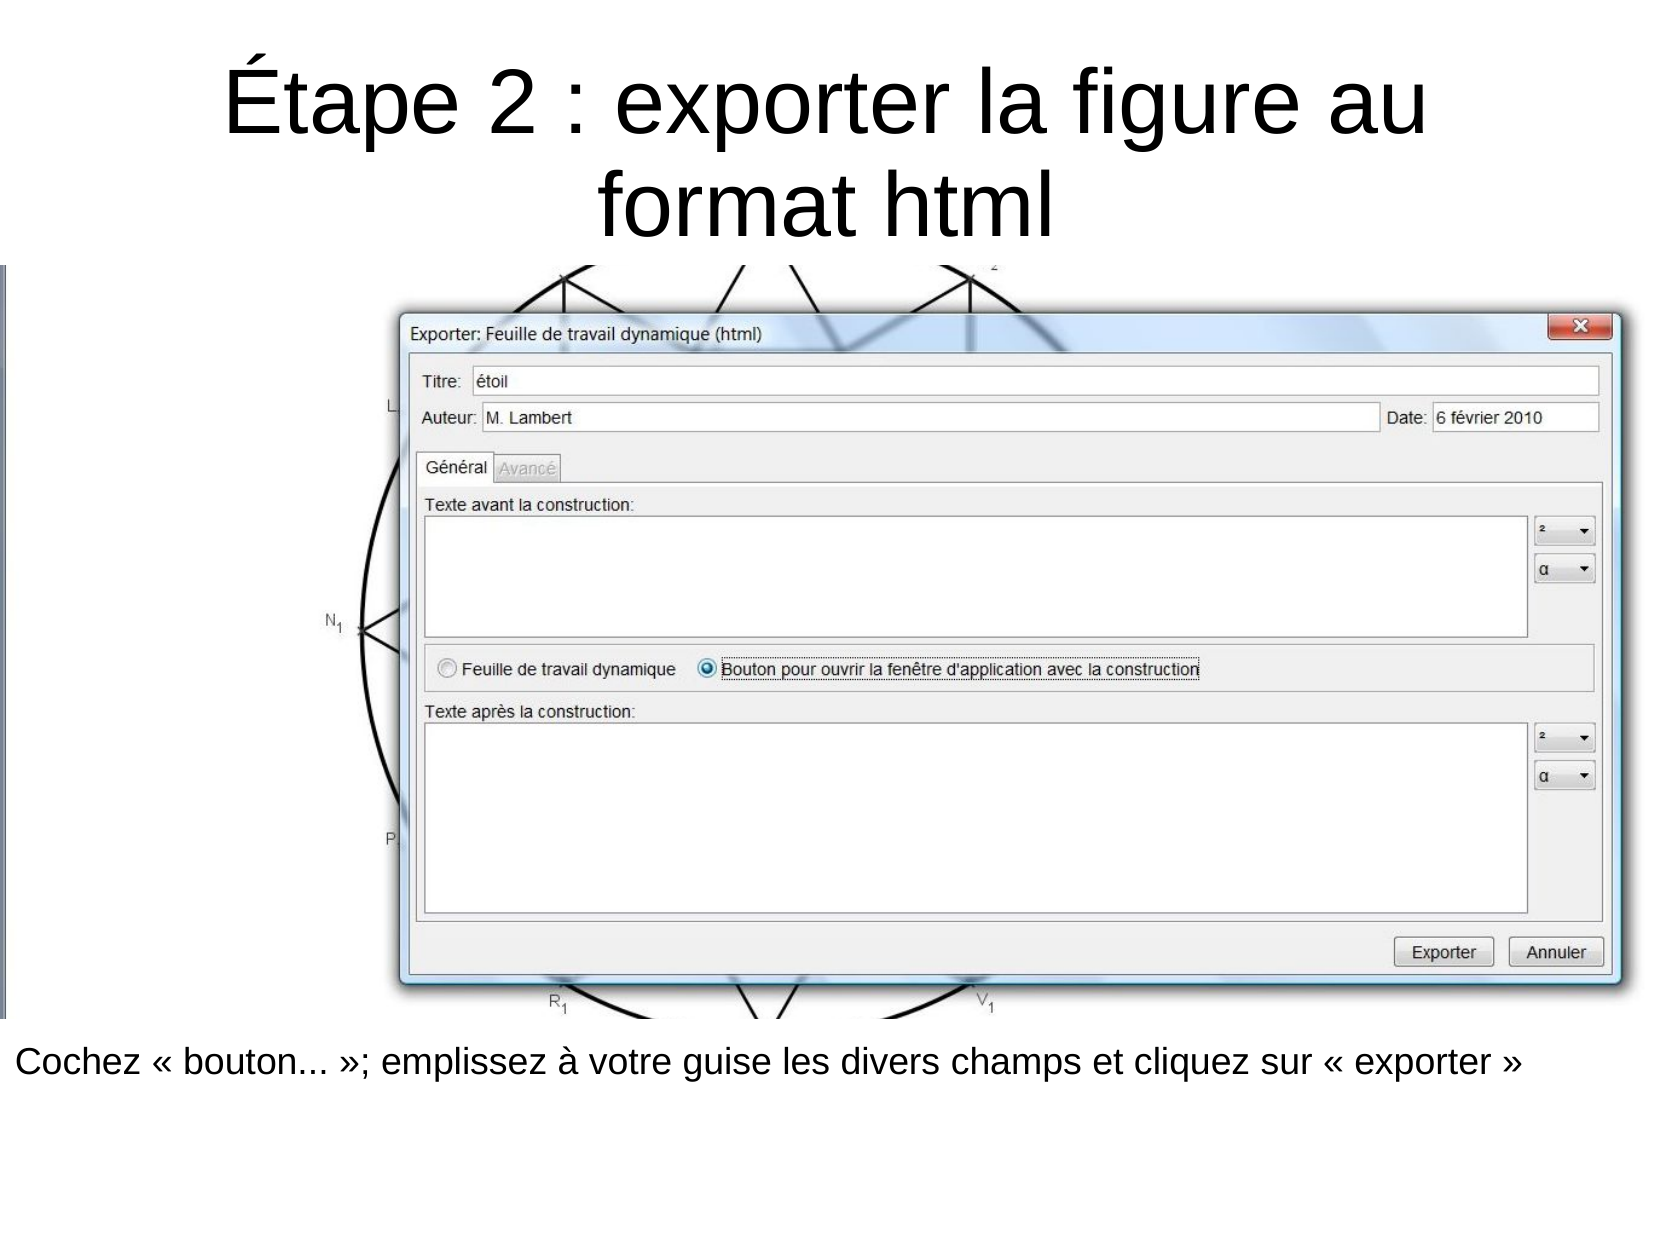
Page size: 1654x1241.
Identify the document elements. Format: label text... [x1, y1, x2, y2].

text_box Cochez « bouton... »; emplissez à votre guise les divers champs et cliquez sur « exporter » [0, 1033, 1654, 1091]
picture [0, 265, 1654, 1019]
title Étape 2 : exporter la figure au format html [82, 49, 1571, 257]
